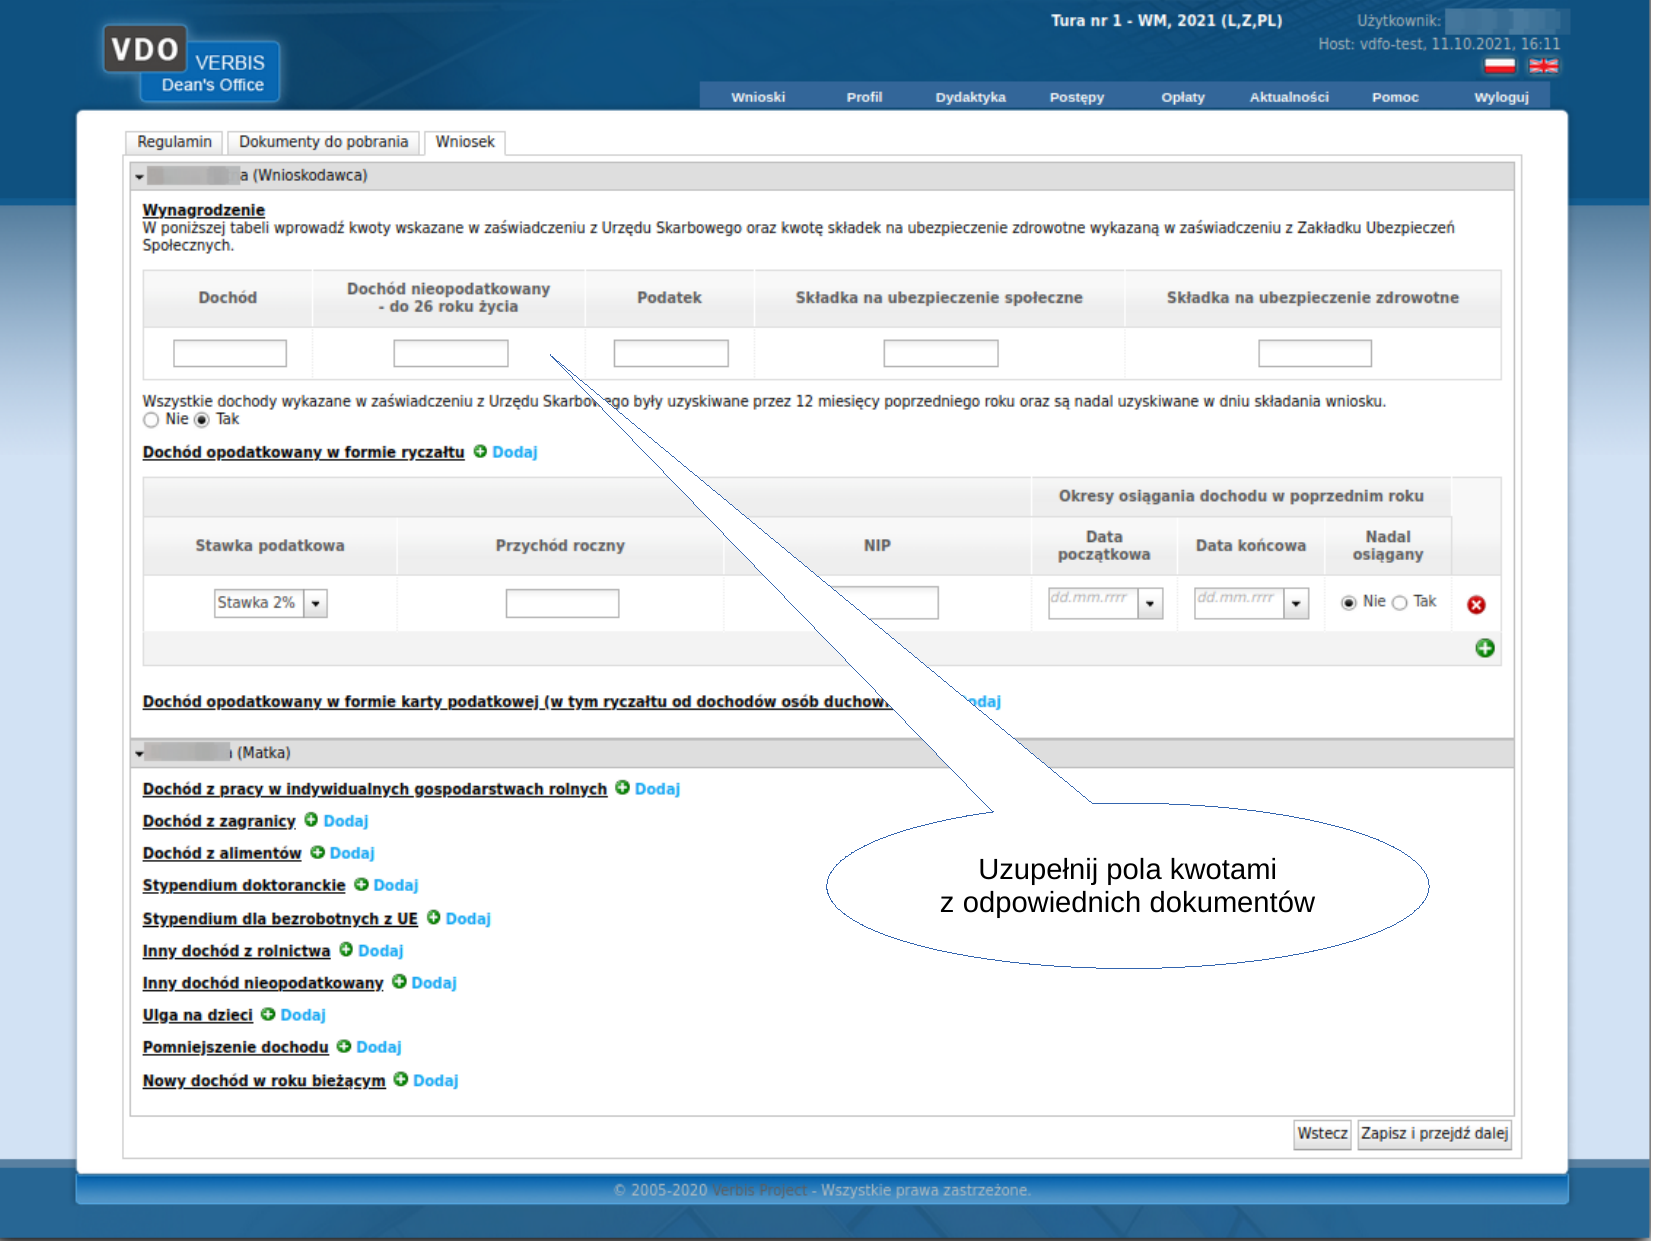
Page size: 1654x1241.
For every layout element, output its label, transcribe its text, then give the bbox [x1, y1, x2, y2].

picture [0, 0, 1651, 1241]
text_box Uzupełnij pola kwotami z odpowiednich dokumentów [550, 354, 1430, 969]
